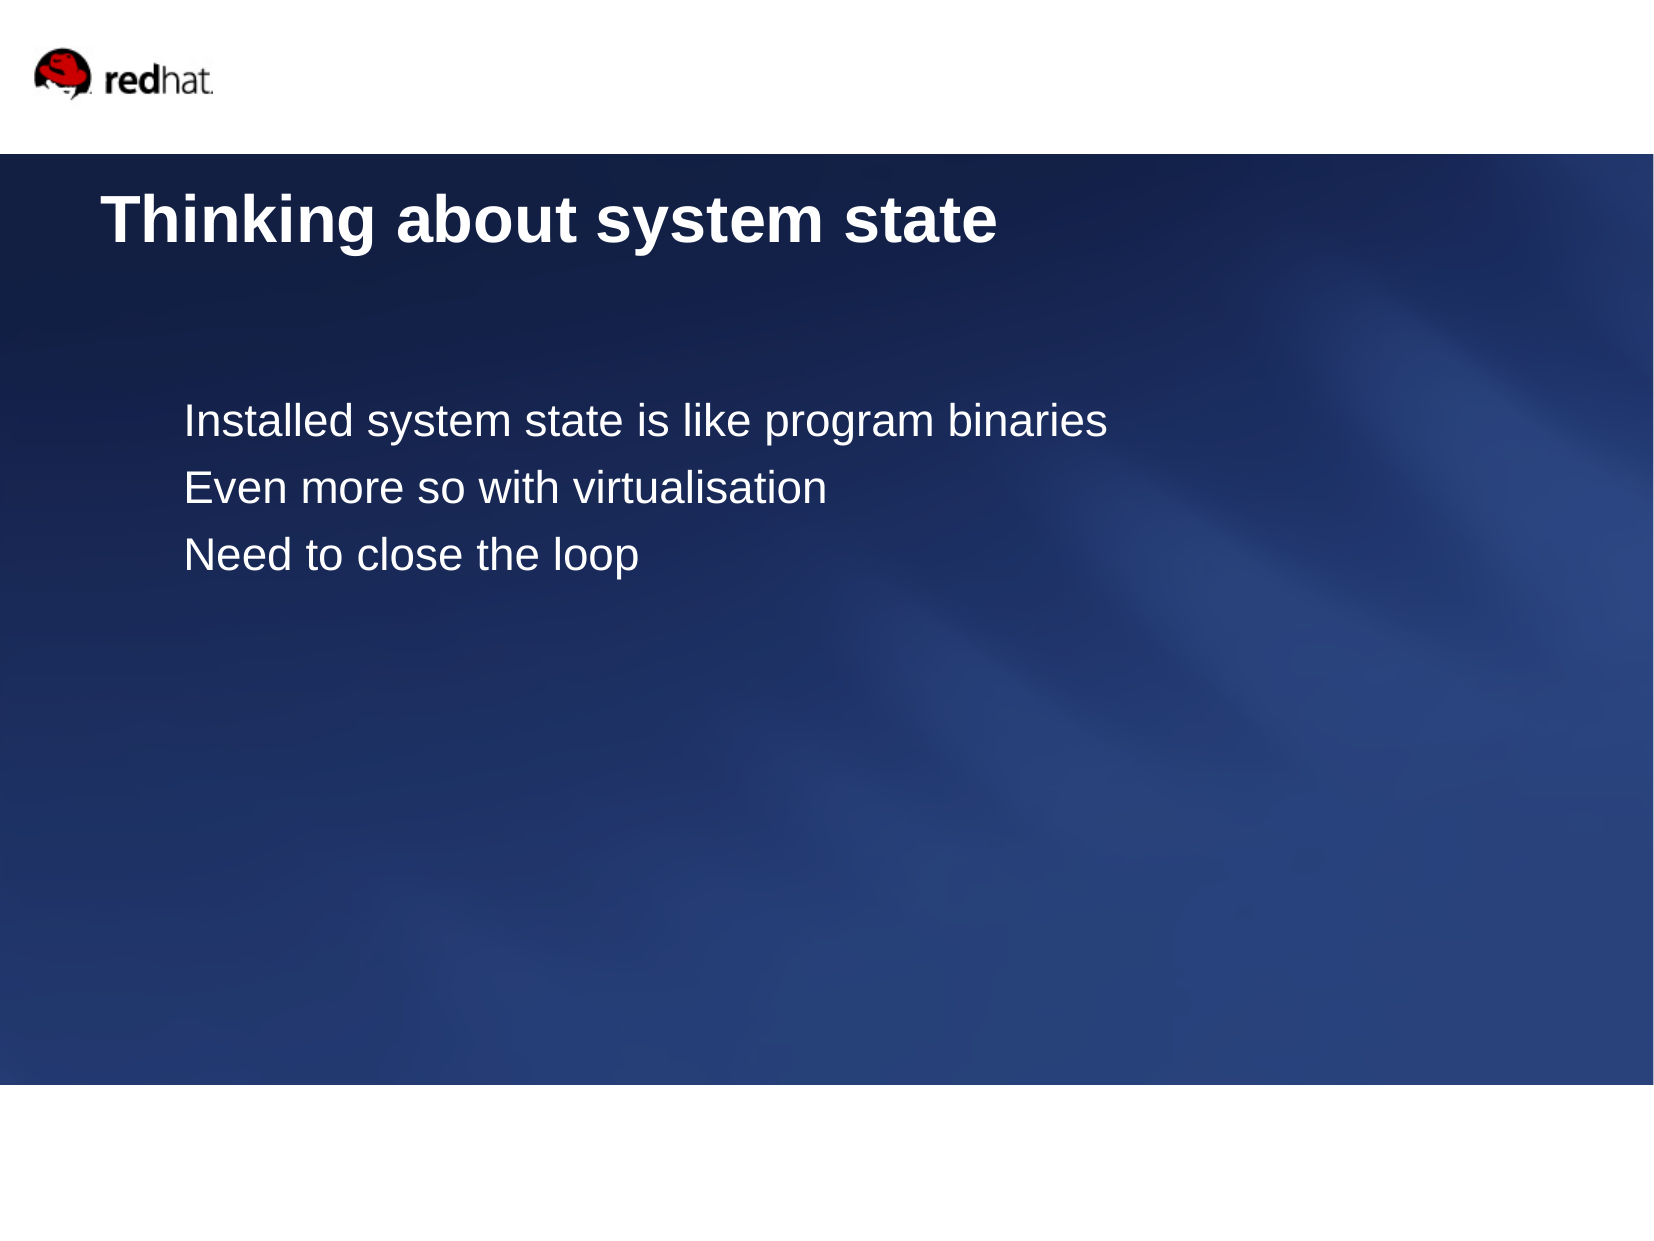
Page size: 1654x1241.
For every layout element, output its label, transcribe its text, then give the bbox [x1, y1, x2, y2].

title Thinking about system state [100, 164, 1506, 275]
list Installed system state is like program binaries Even more so with virtualisation Need to close the loop [183, 395, 1428, 951]
picture [0, 154, 1654, 1085]
picture [33, 46, 213, 108]
